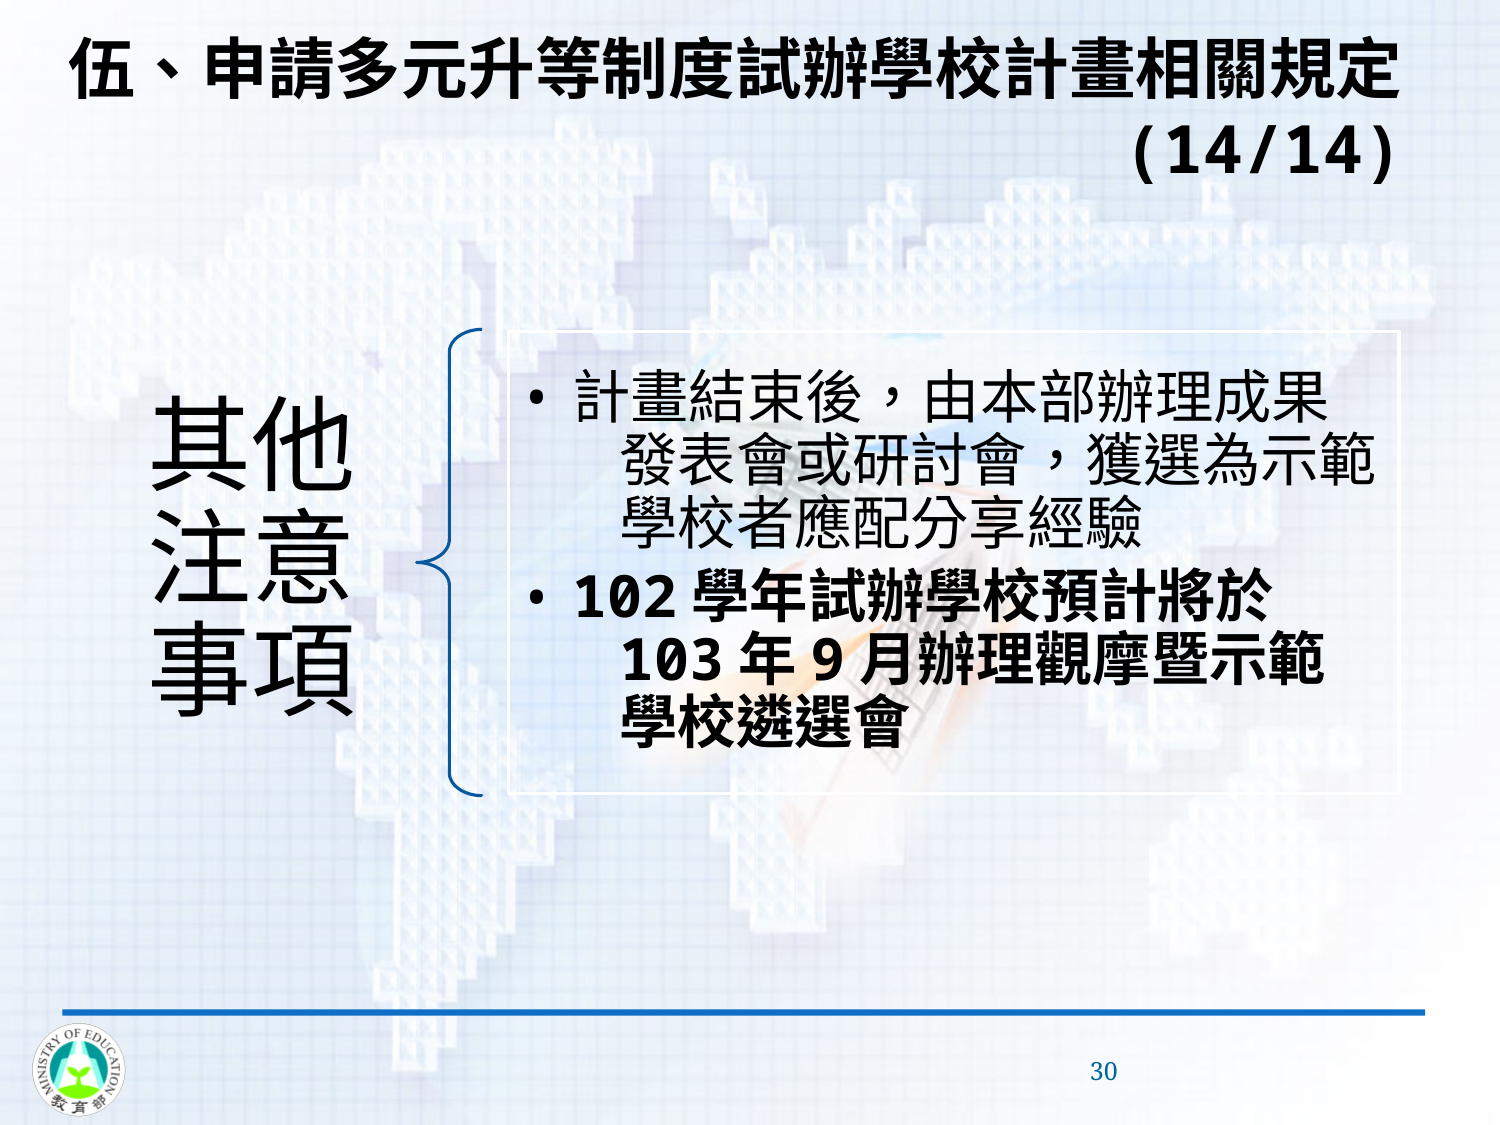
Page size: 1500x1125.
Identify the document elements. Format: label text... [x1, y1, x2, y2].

text_box 計畫結束後，由本部辦理成果發表會或研討會，獲選為示範學校者應配分享經驗 102學年試辦學校預計將於103年9月辦理觀摩暨示範學校遴選會 [508, 331, 1400, 794]
text_box [1074, 1042, 1426, 1103]
text_box 伍、申請多元升等制度試辦學校計畫相關規定 (14/14) [53, 19, 1471, 194]
text_box 其他注意事項 [89, 349, 417, 776]
